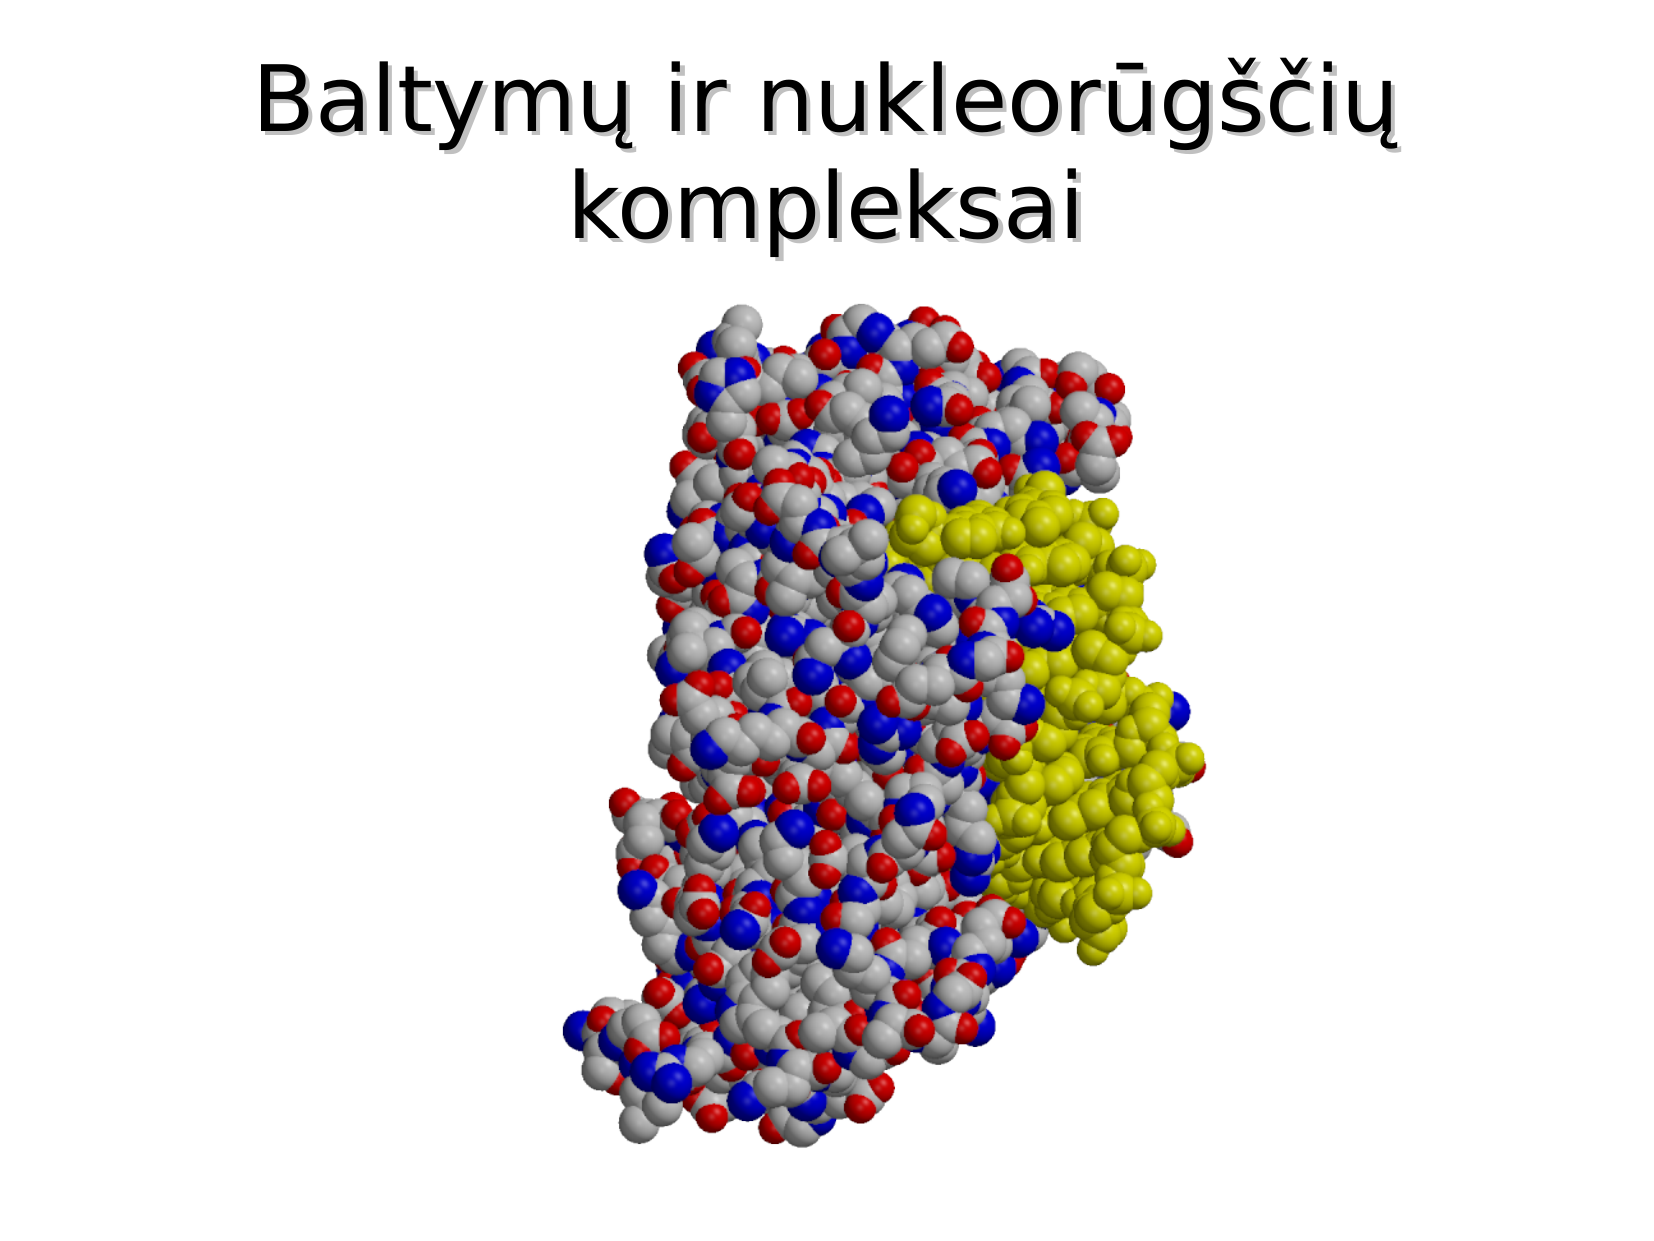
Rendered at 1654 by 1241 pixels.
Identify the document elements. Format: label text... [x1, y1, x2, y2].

picture [559, 300, 1211, 1152]
title Baltymų ir nukleorūgščių kompleksai [82, 45, 1571, 261]
